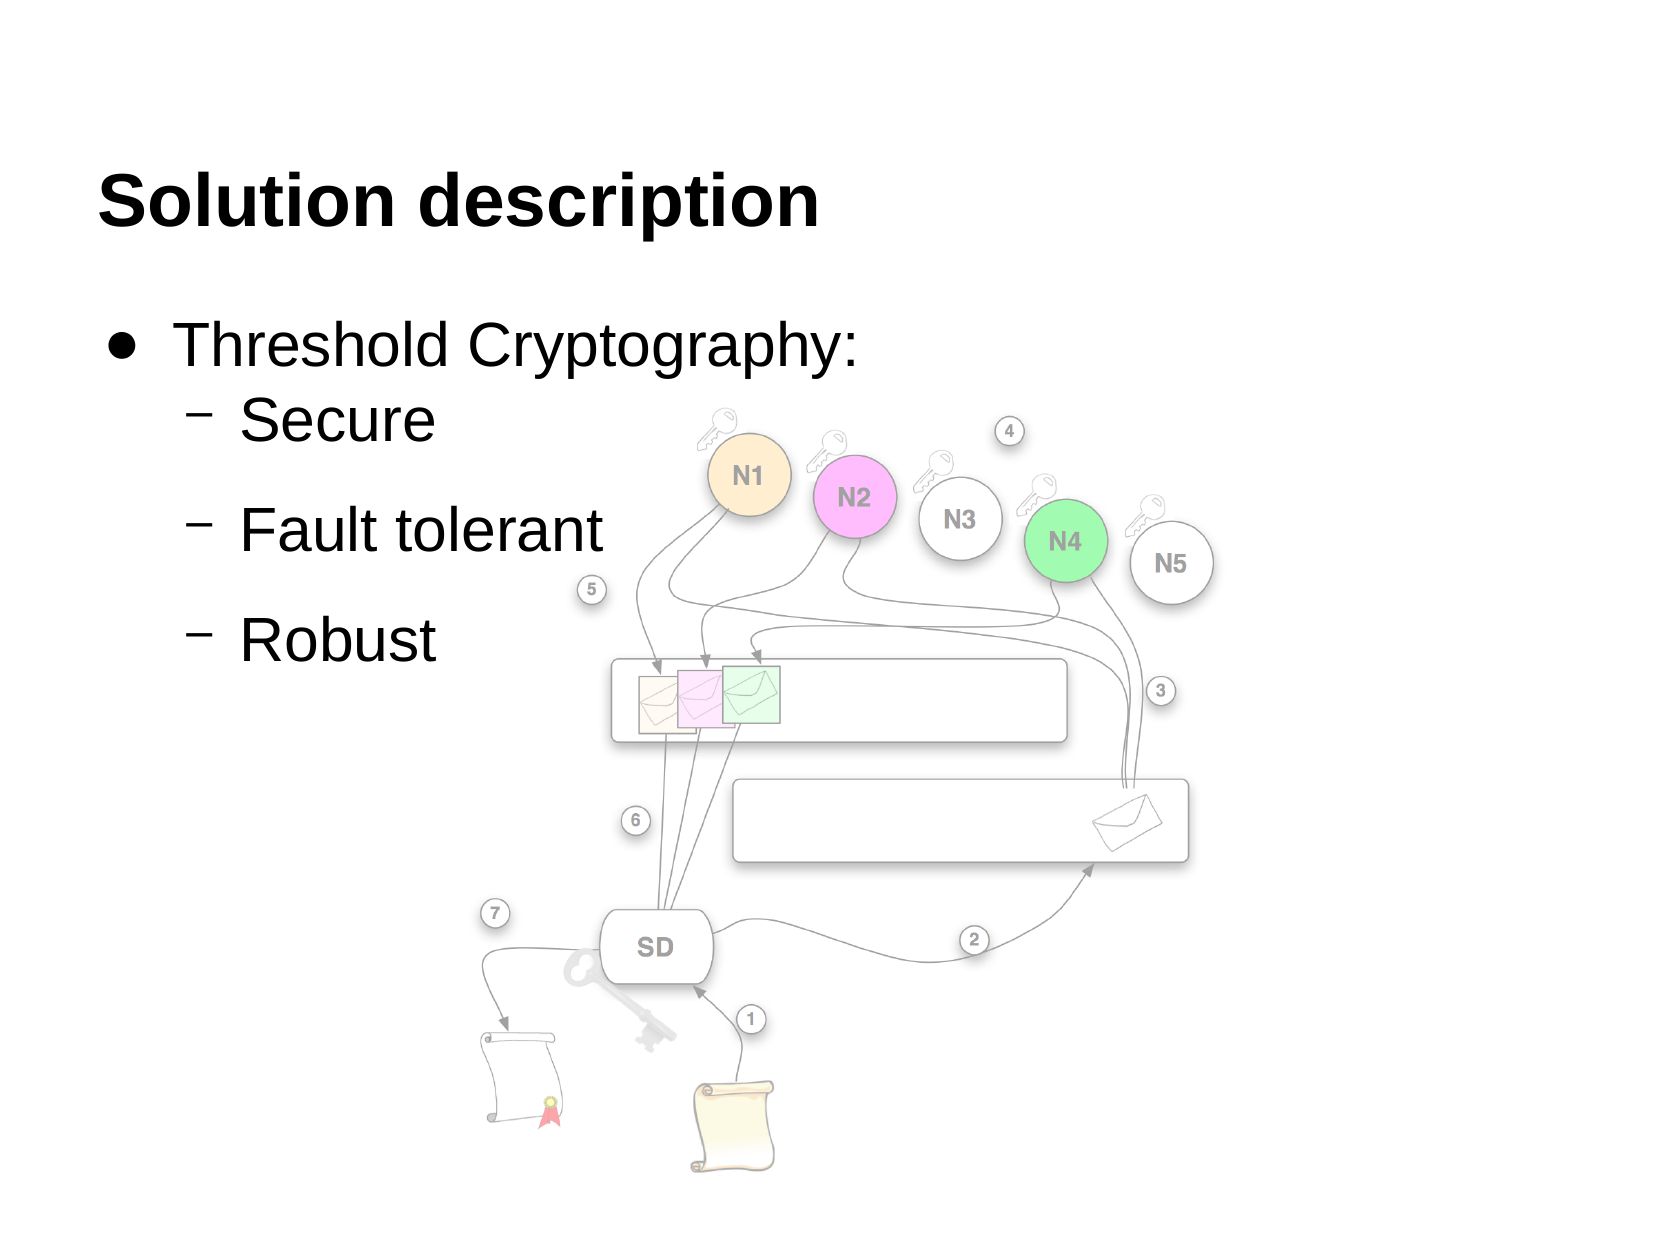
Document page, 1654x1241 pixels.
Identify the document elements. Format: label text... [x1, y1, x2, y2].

picture [428, 394, 1226, 1193]
title Solution description [82, 49, 1571, 257]
list Threshold Cryptography: Secure Fault tolerant Robust [82, 289, 1198, 497]
picture [428, 521, 438, 548]
